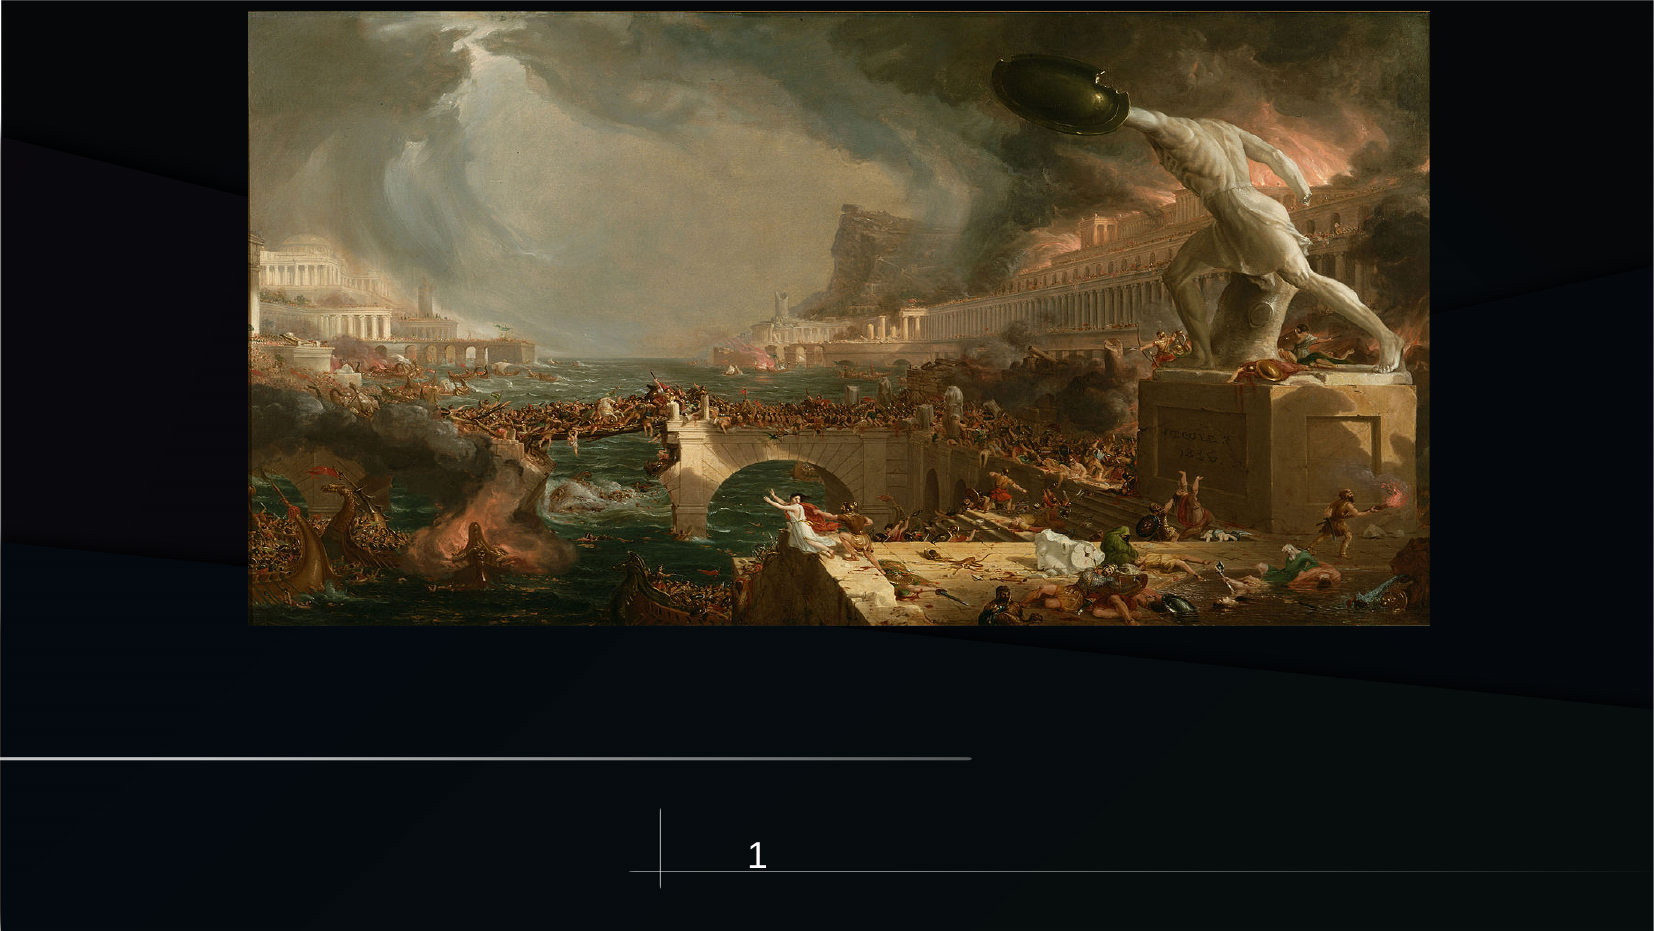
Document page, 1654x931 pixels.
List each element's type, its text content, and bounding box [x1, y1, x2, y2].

picture [0, 0, 1654, 931]
text_box <numero> [732, 826, 1072, 897]
